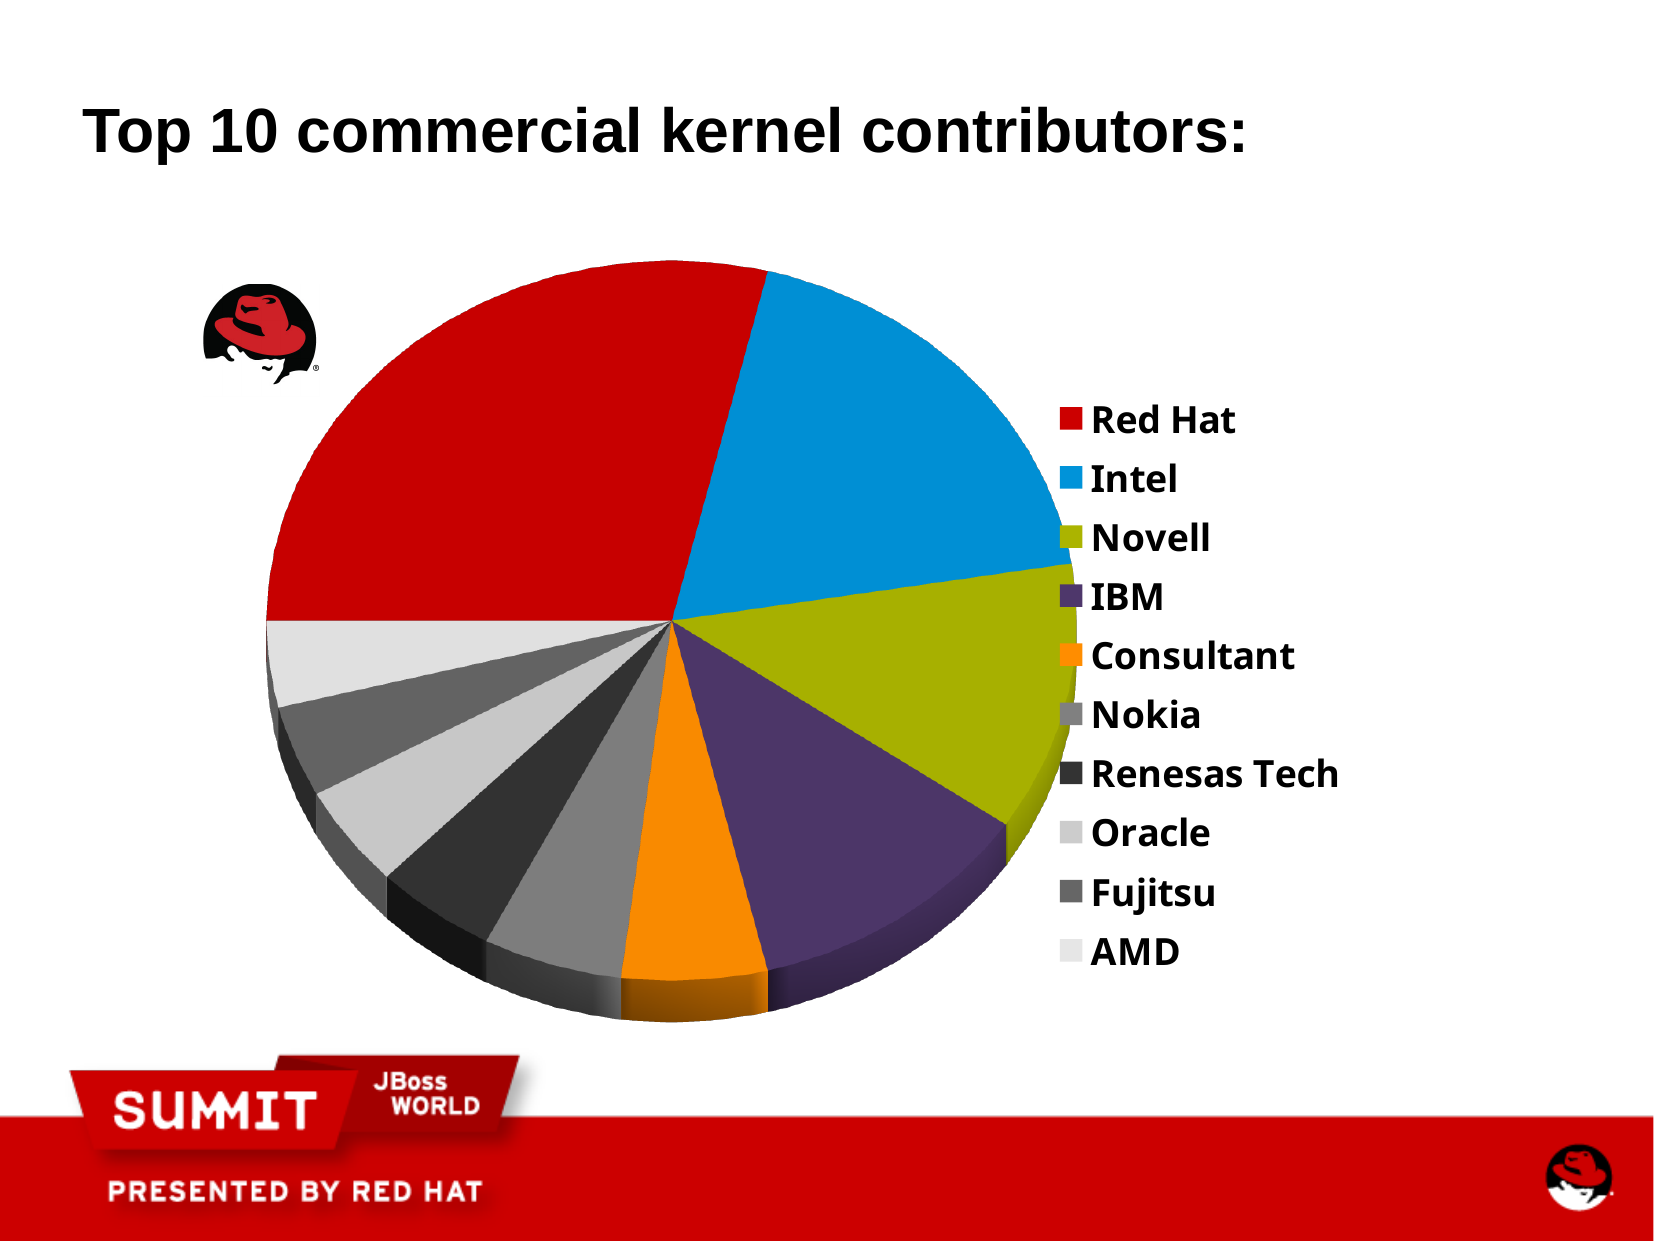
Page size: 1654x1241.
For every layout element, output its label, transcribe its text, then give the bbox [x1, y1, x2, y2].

picture [203, 284, 320, 397]
picture [0, 1043, 1654, 1241]
chart [86, 244, 1576, 1039]
title Top 10 commercial kernel contributors: [82, 37, 1571, 226]
